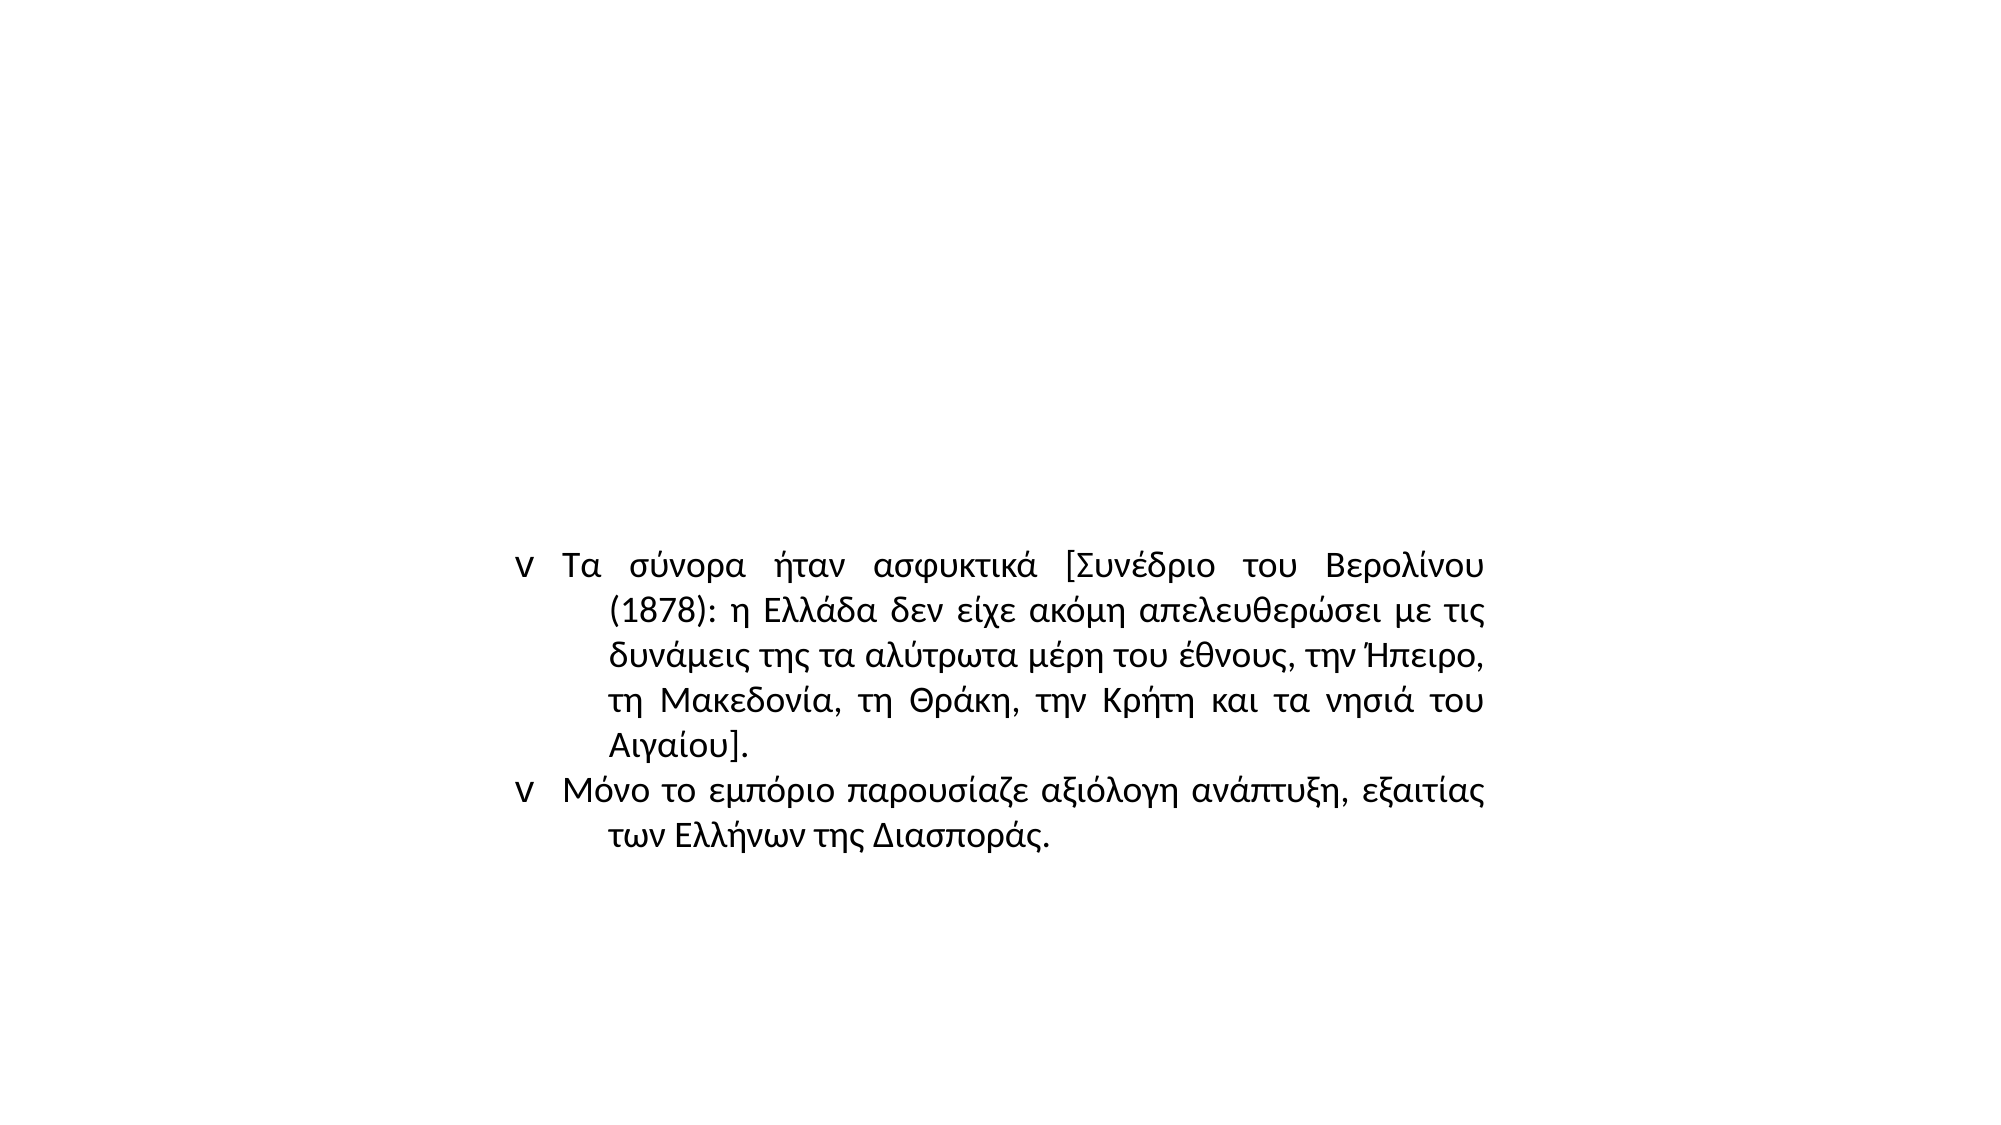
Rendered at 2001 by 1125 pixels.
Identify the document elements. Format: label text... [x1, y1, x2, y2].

text_box Τα σύνορα ήταν ασφυκτικά [Συνέδριο του Βερολίνου (1878): η Ελλάδα δεν είχε ακόμη απελευθερώσει με τις δυνάμεις της τα αλύτρωτα μέρη του έθνους, την Ήπειρο, τη Μακεδονία, τη Θράκη, την Κρήτη και τα νησιά του Αιγαίου]. Μόνο το εμπόριο παρουσίαζε αξιόλογη ανάπτυξη, εξαιτίας των Ελλήνων της Διασποράς. [500, 532, 1501, 821]
